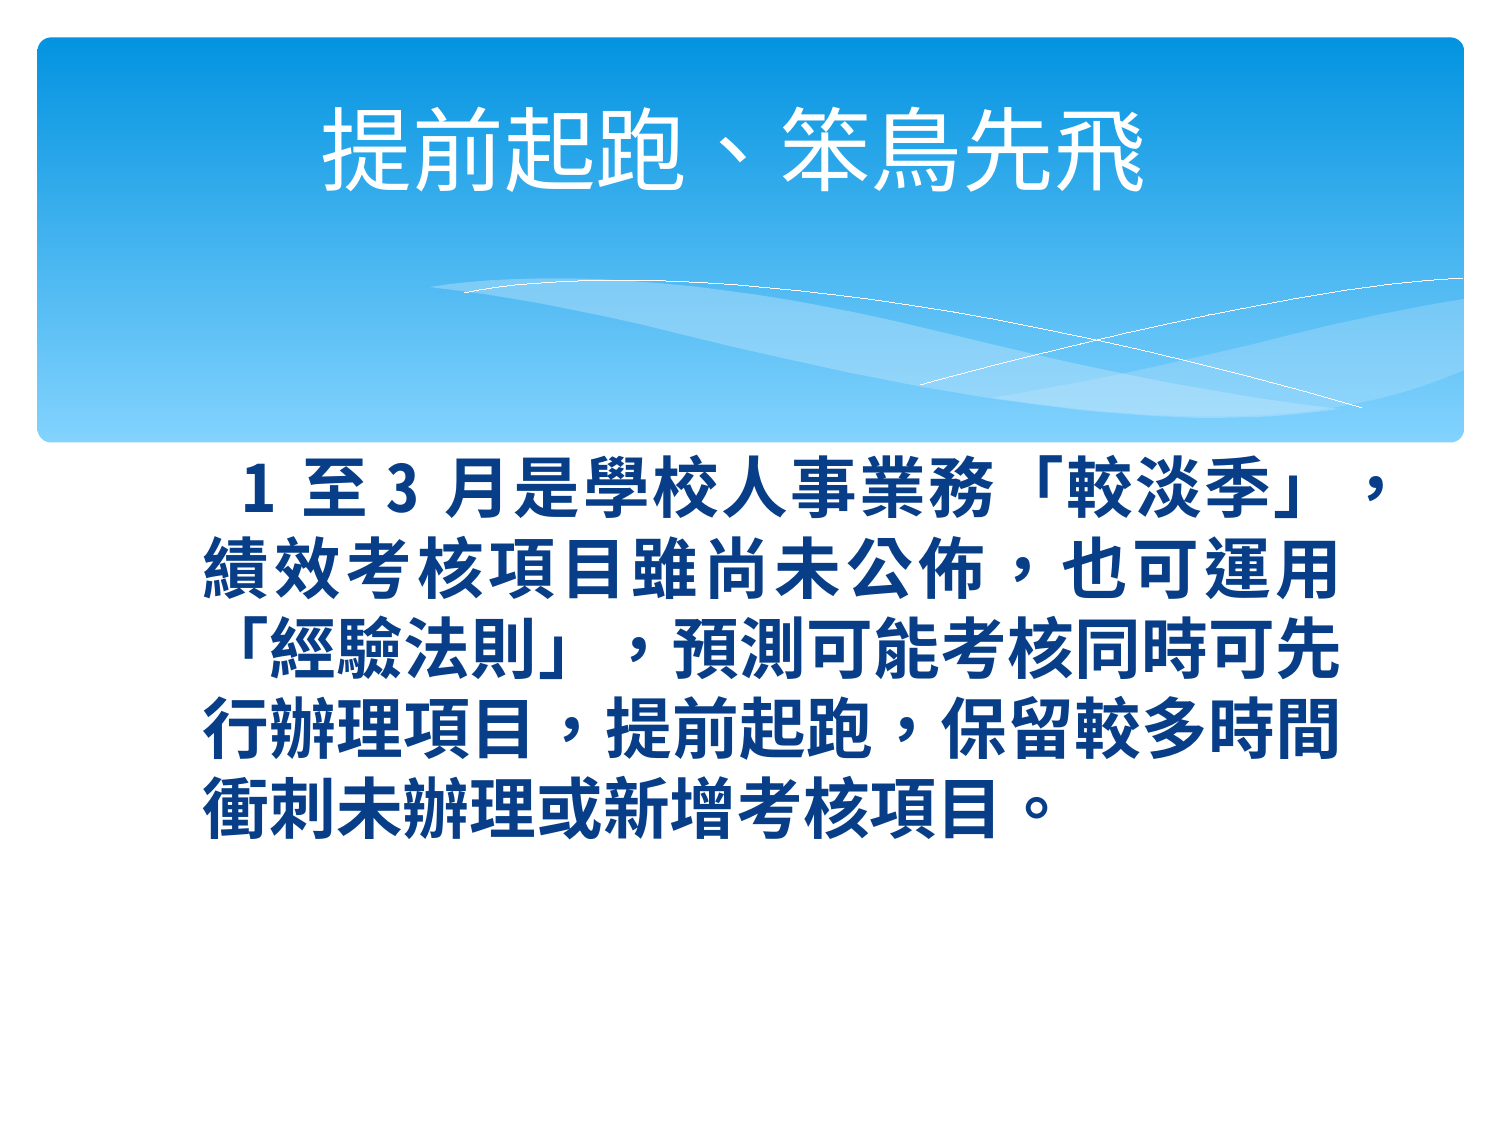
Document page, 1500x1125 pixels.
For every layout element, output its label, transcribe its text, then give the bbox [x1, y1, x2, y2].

list 1至3月是學校人事業務「較淡季」，績效考核項目雖尚未公佈，也可運用「經驗法則」，預測可能考核同時可先行辦理項目，提前起跑，保留較多時間衝刺未辦理或新增考核項目。 [142, 438, 1359, 1005]
title 提前起跑、笨鳥先飛 [100, 30, 1411, 266]
